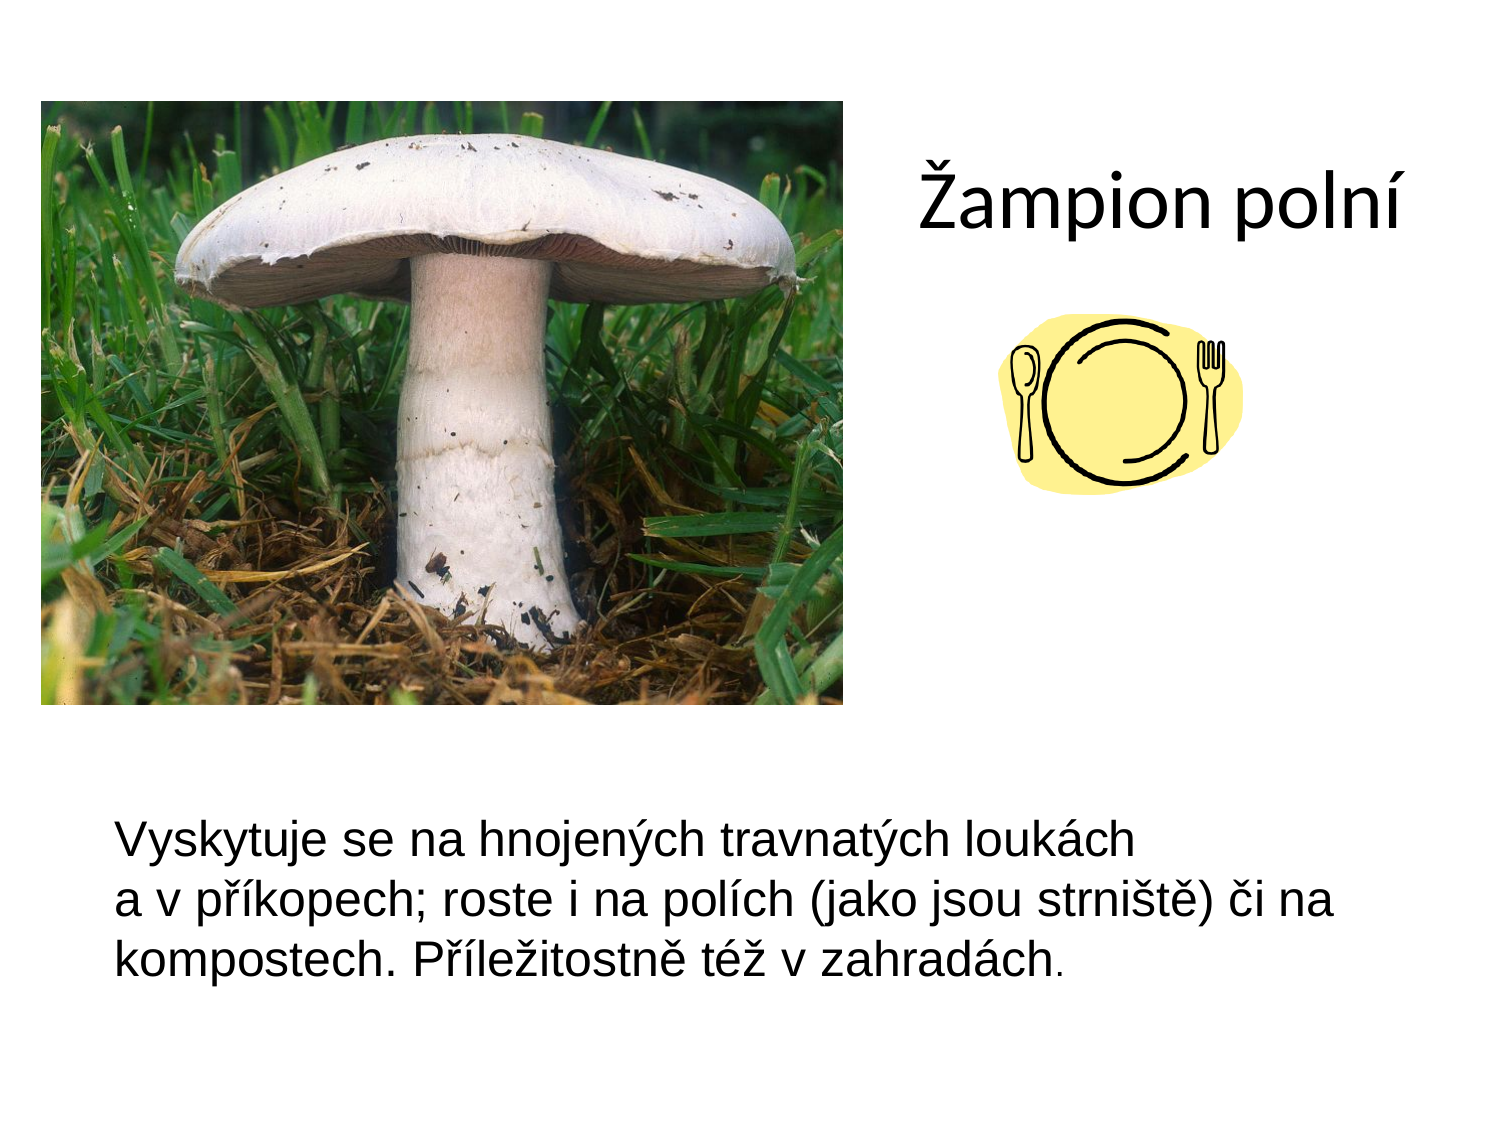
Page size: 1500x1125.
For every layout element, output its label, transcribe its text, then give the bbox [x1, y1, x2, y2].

picture [41, 101, 843, 705]
text_box Vyskytuje se na hnojených travnatých loukách a v příkopech; roste i na polích (jako jsou strniště) či na kompostech. Příležitostně též v zahradách. [100, 798, 1400, 995]
picture [998, 314, 1243, 495]
text_box Žampion polní [903, 137, 1418, 253]
